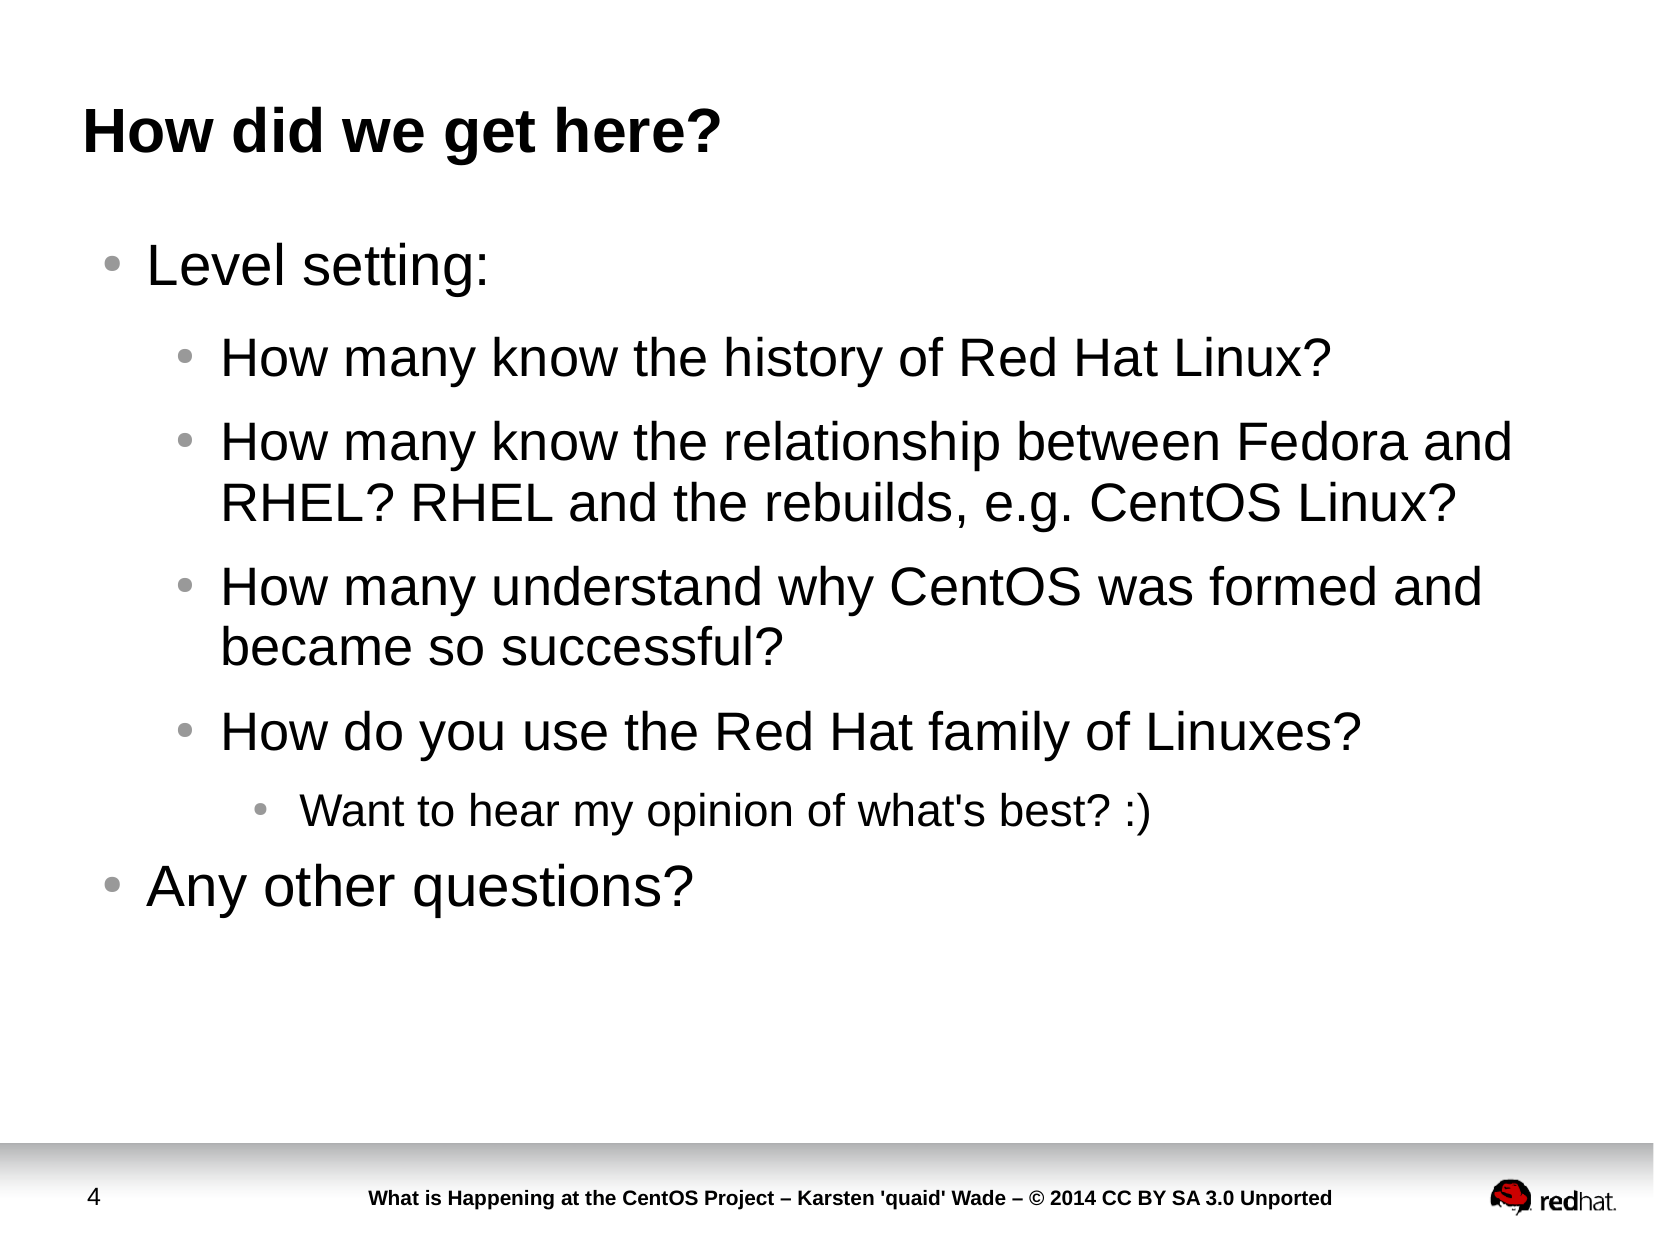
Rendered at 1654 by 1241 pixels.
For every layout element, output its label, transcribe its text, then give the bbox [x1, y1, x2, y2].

title How did we get here? [82, 37, 1571, 226]
picture [0, 1143, 1654, 1241]
list Level setting: How many know the history of Red Hat Linux? How many know the relationship between Fedora and RHEL? RHEL and the rebuilds, e.g. CentOS Linux? How many understand why CentOS was formed and became so successful? How do you use the Red Hat family of Linuxes? Want to hear my opinion of what's best? :) Any other questions? [86, 232, 1576, 1027]
